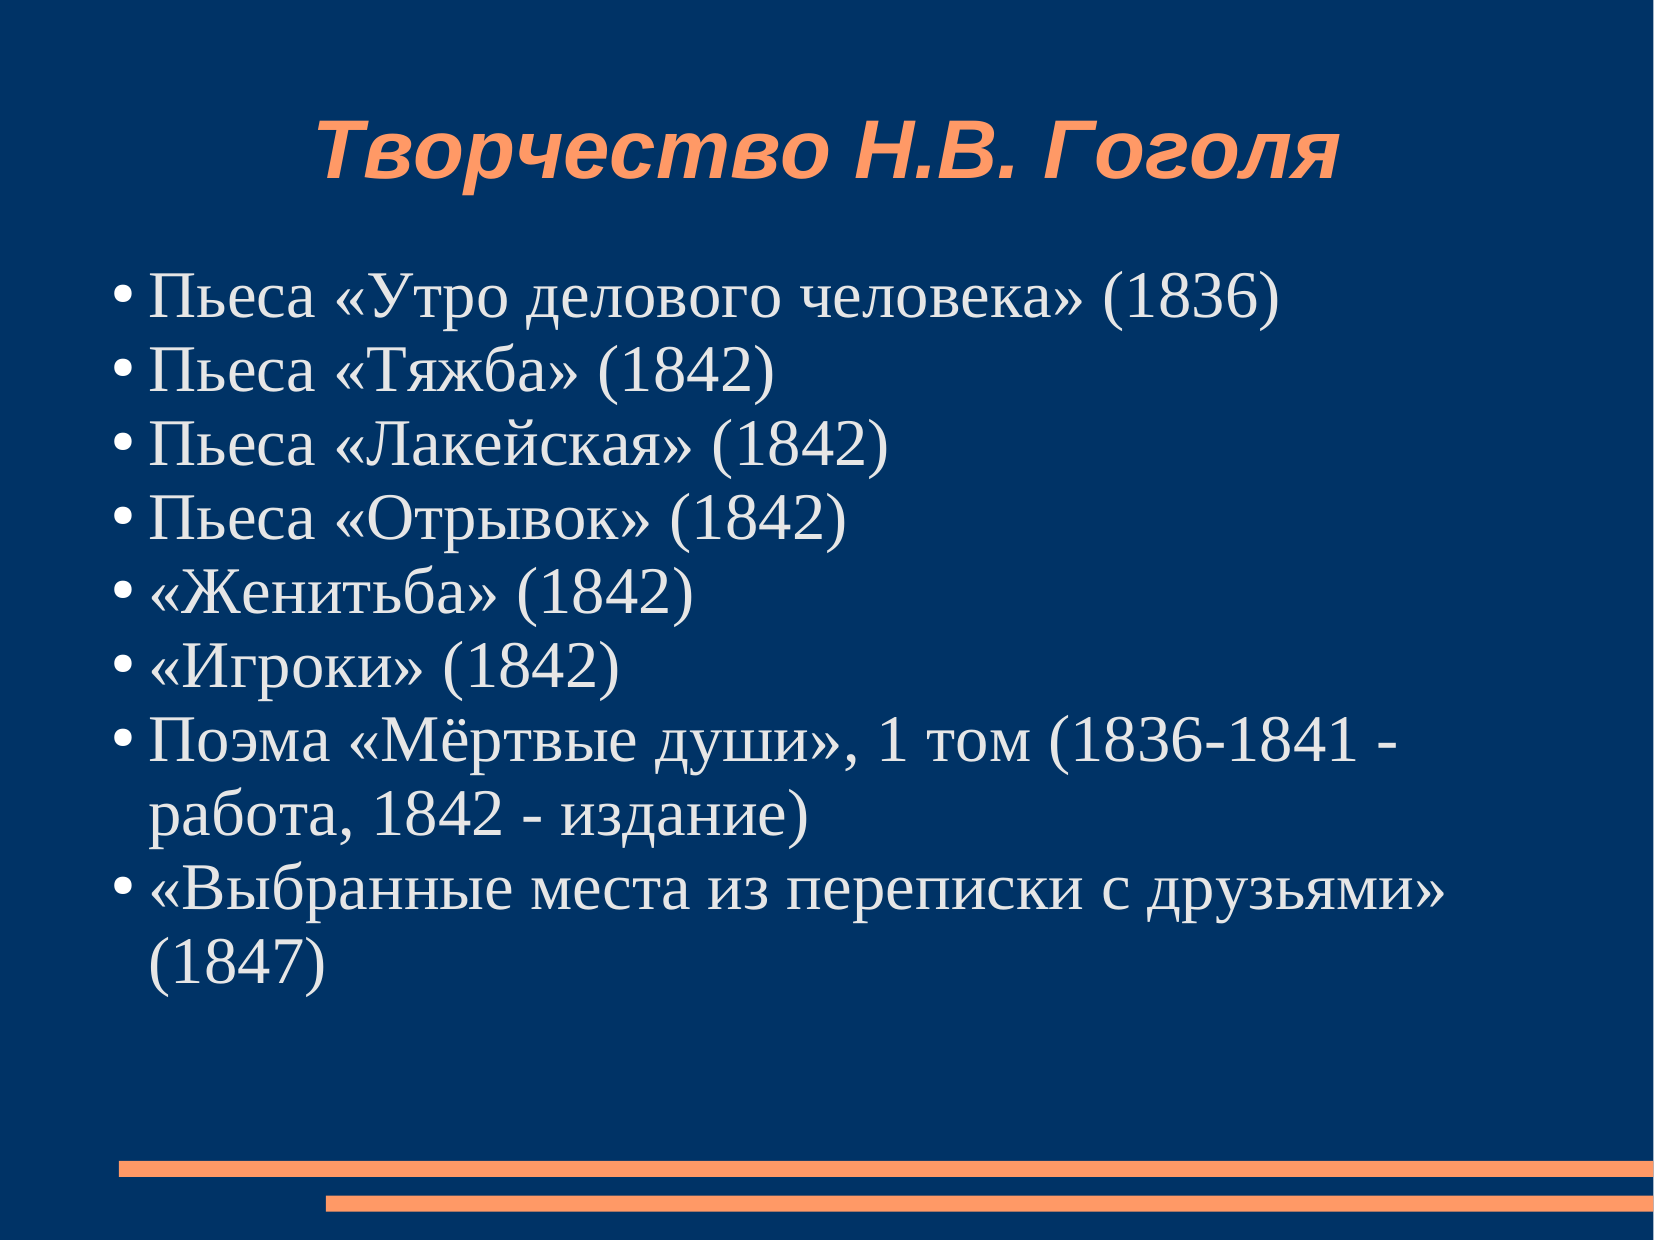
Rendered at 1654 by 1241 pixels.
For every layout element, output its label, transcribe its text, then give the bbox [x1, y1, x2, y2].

list Пьеса «Утро делового человека» (1836) Пьеса «Тяжба» (1842) Пьеса «Лакейская» (1842) Пьеса «Отрывок» (1842) «Женитьба» (1842) «Игроки» (1842) Поэма «Мёртвые души», 1 том (1836-1841 - работа, 1842 - издание) «Выбранные места из переписки с друзьями» (1847) [73, 258, 1562, 1077]
title Творчество Н.В. Гоголя [121, 46, 1534, 254]
